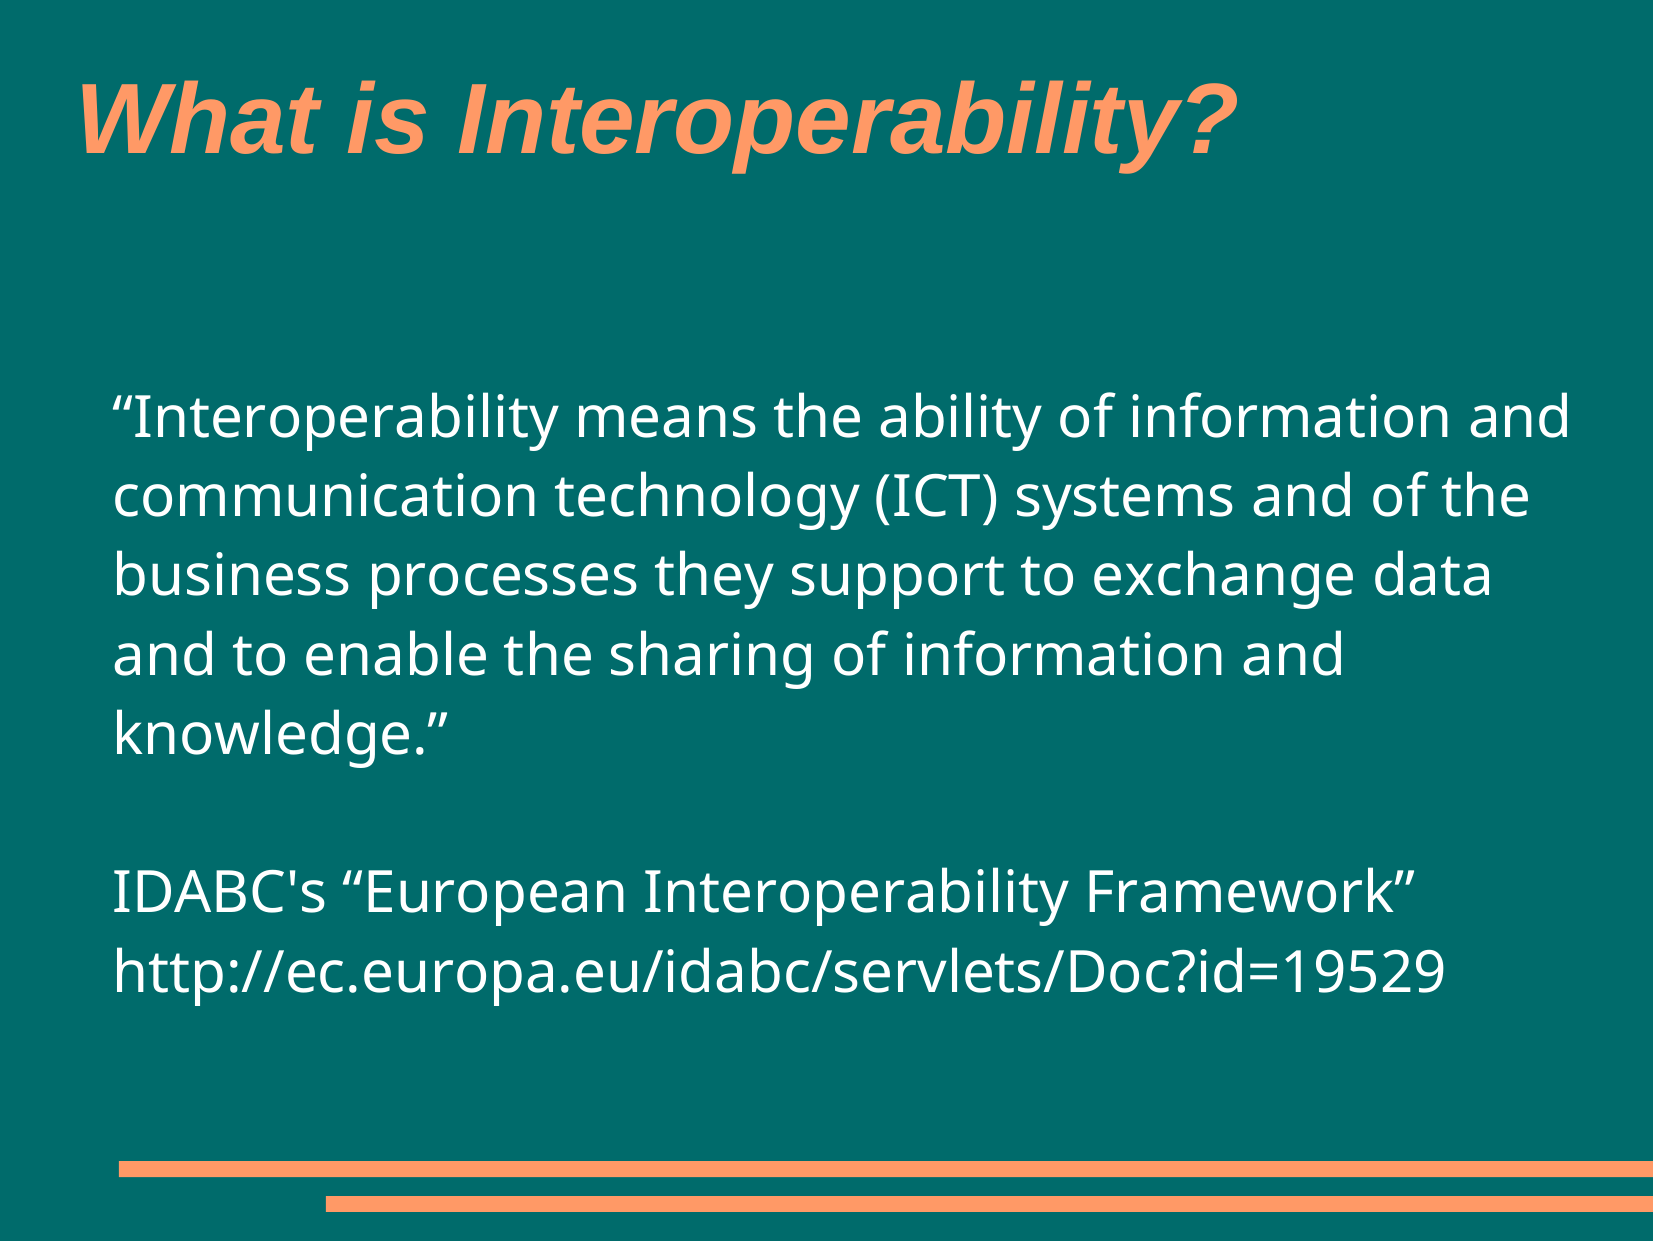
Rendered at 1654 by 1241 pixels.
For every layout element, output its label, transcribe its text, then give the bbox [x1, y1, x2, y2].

title What is Interoperability? [75, 15, 1576, 223]
text_box “Interoperability means the ability of information and communication technology (ICT) systems and of the business processes they support to exchange data and to enable the sharing of information and knowledge.” IDABC's “European Interoperability Framework” http://ec.europa.eu/idabc/servlets/Doc?id=19529 [112, 375, 1576, 829]
